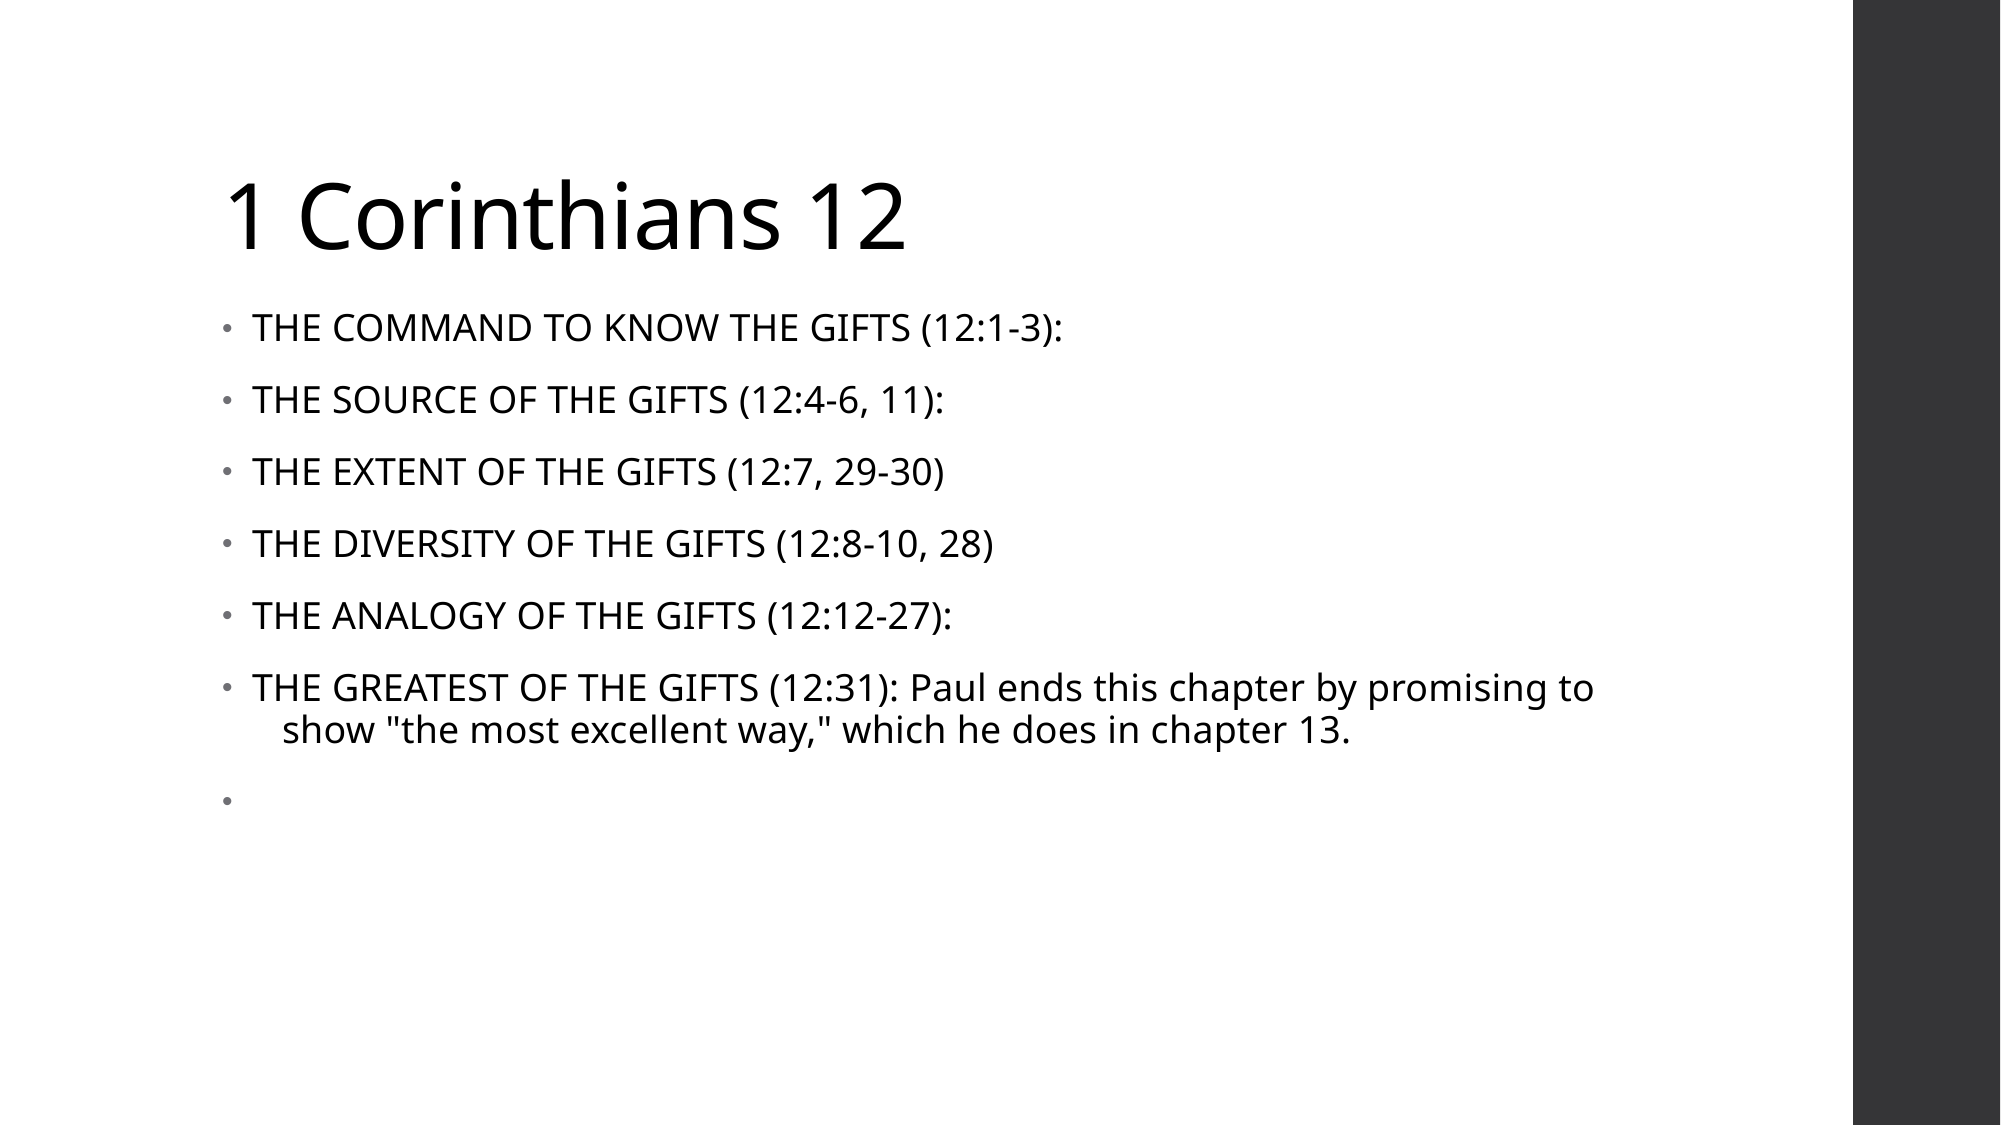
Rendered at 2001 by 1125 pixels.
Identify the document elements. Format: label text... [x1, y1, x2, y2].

title 1 Corinthians 12 [206, 60, 1797, 278]
list THE COMMAND TO KNOW THE GIFTS (12:1-3): THE SOURCE OF THE GIFTS (12:4-6, 11): THE EXTENT OF THE GIFTS (12:7, 29-30) THE DIVERSITY OF THE GIFTS (12:8-10, 28) THE ANALOGY OF THE GIFTS (12:12-27): THE GREATEST OF THE GIFTS (12:31): Paul ends this chapter by promising to show "the most excellent way," which he does in chapter 13. [206, 299, 1617, 1014]
